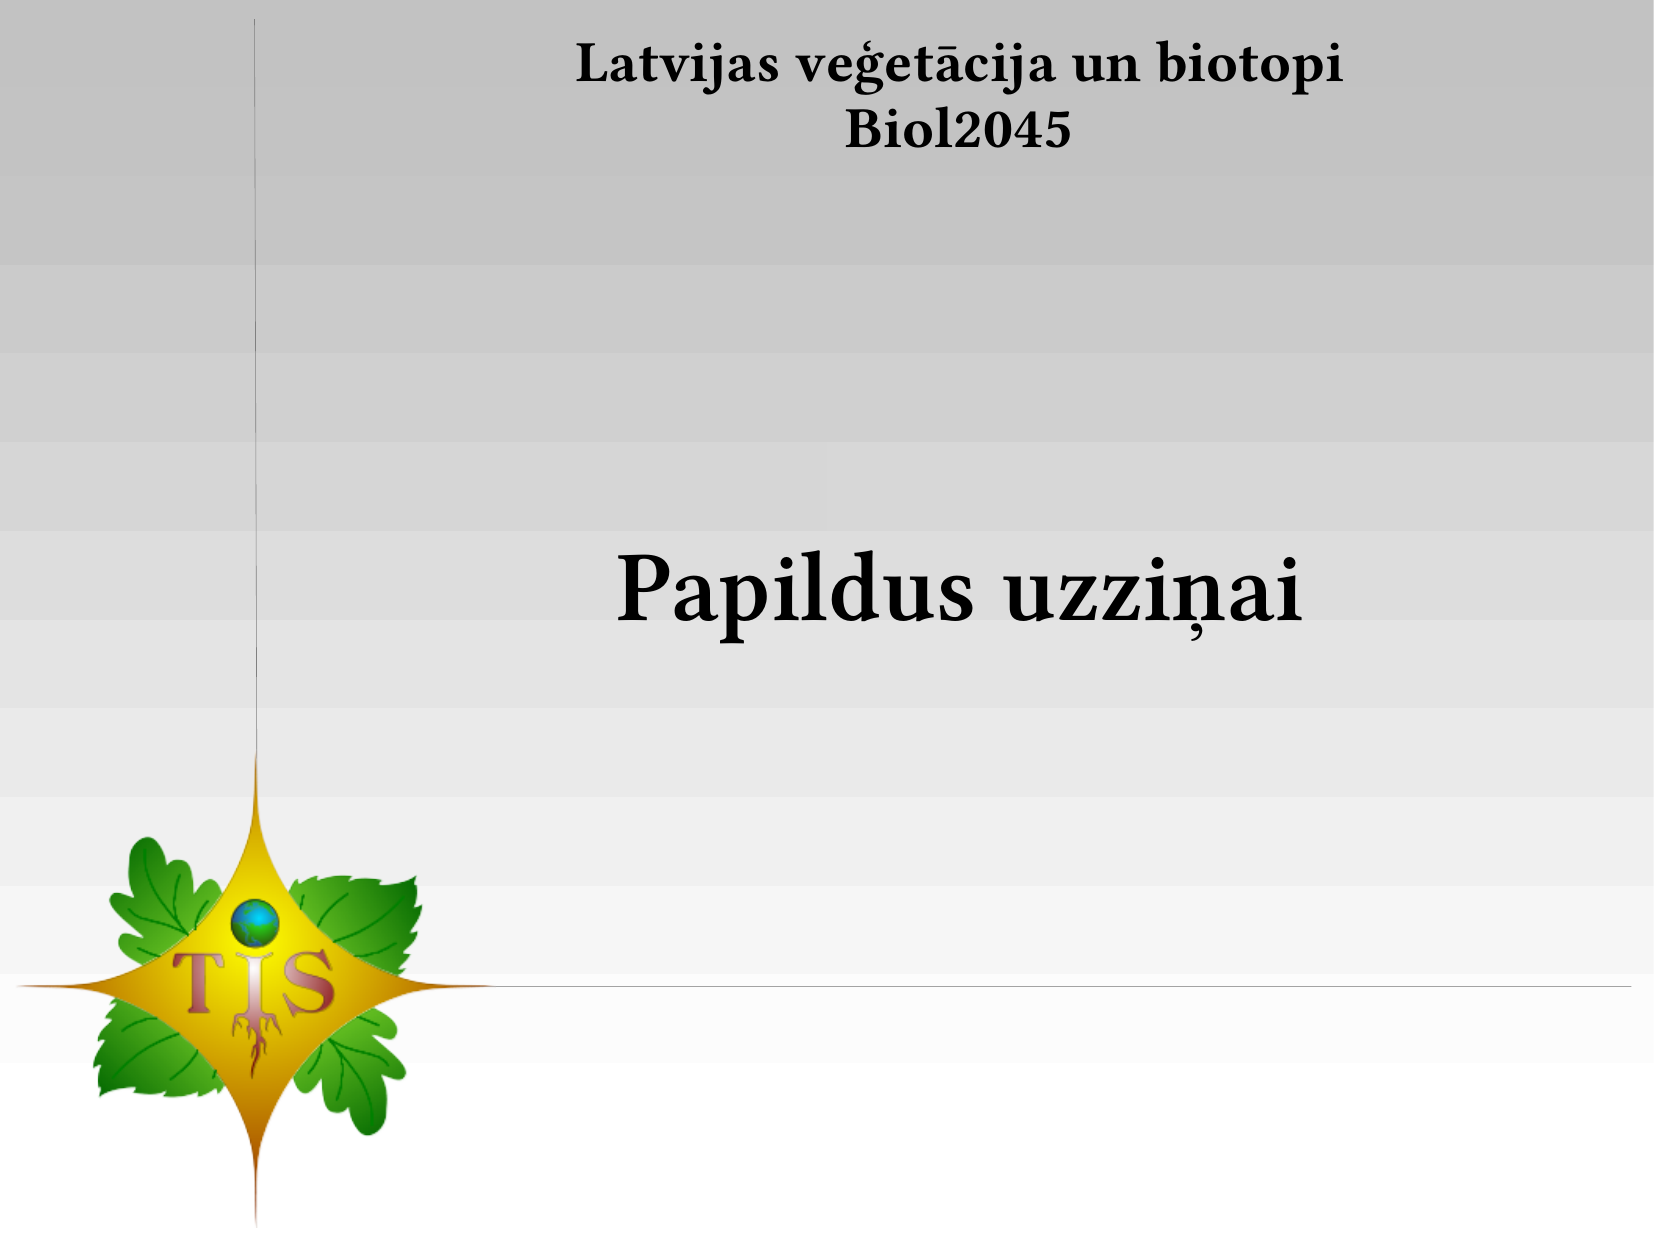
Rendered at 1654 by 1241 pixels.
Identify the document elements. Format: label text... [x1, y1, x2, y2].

title Papildus uzziņai [295, 314, 1625, 861]
picture [0, 0, 1654, 1241]
